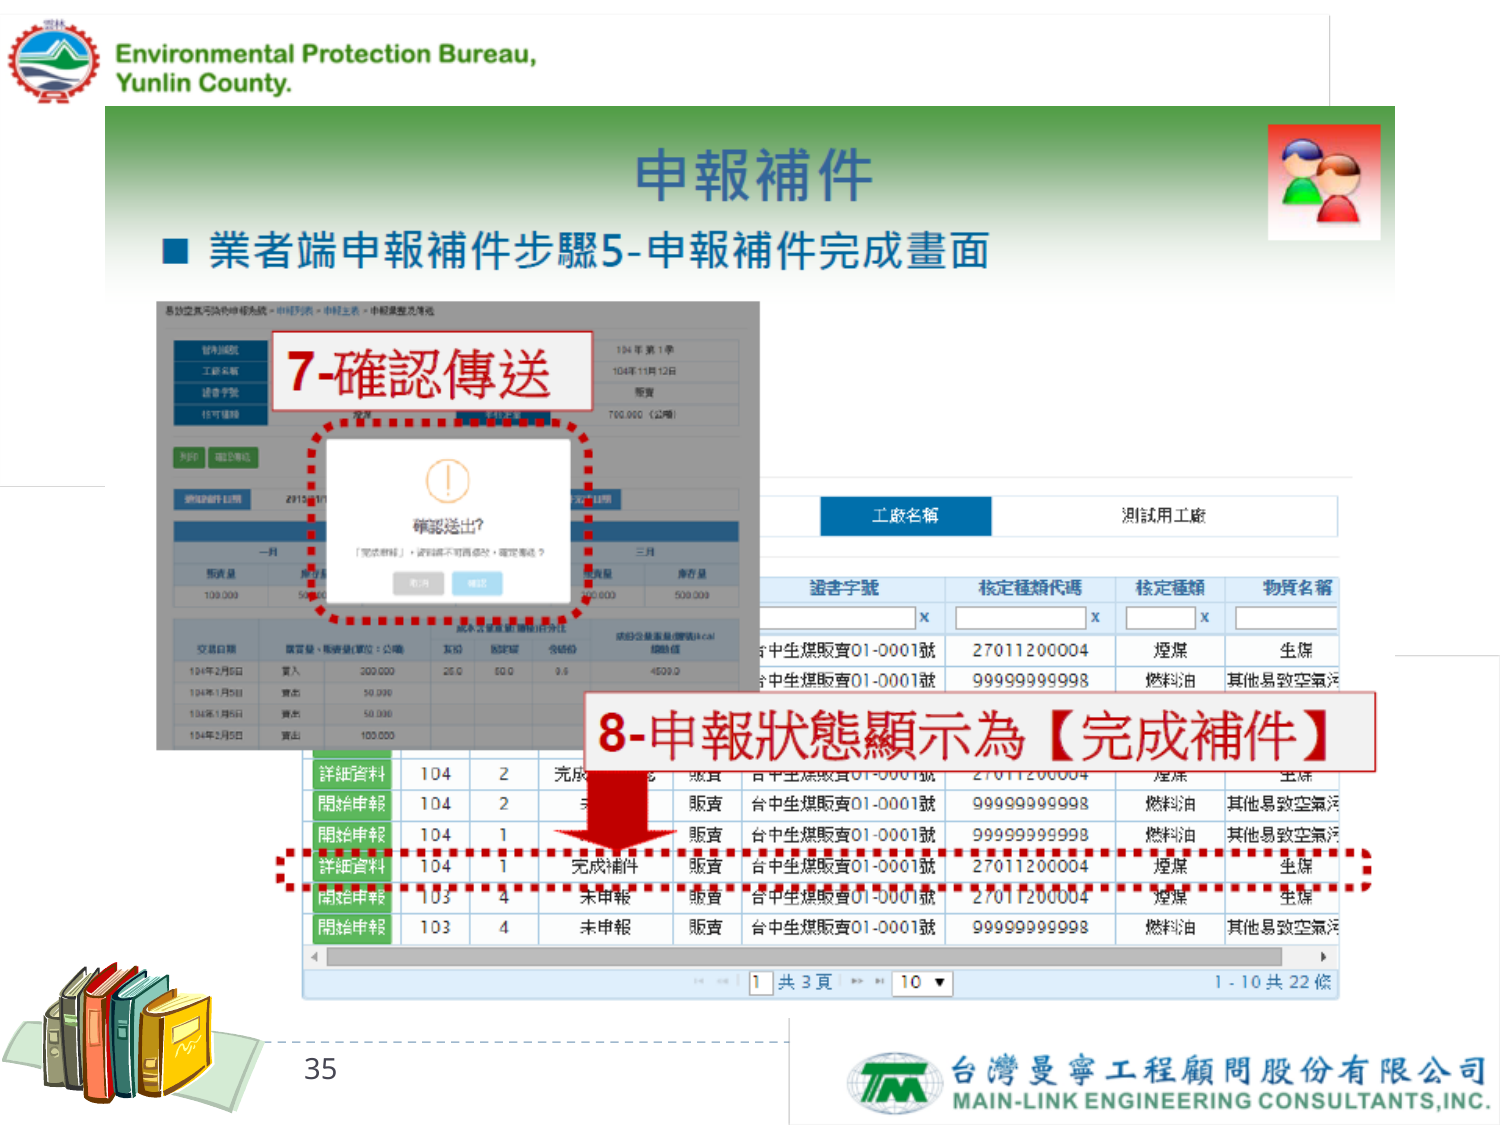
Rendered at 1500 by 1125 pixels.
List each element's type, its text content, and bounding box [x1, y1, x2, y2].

picture [0, 0, 1500, 1125]
slide_number <編號> [289, 1042, 426, 1103]
